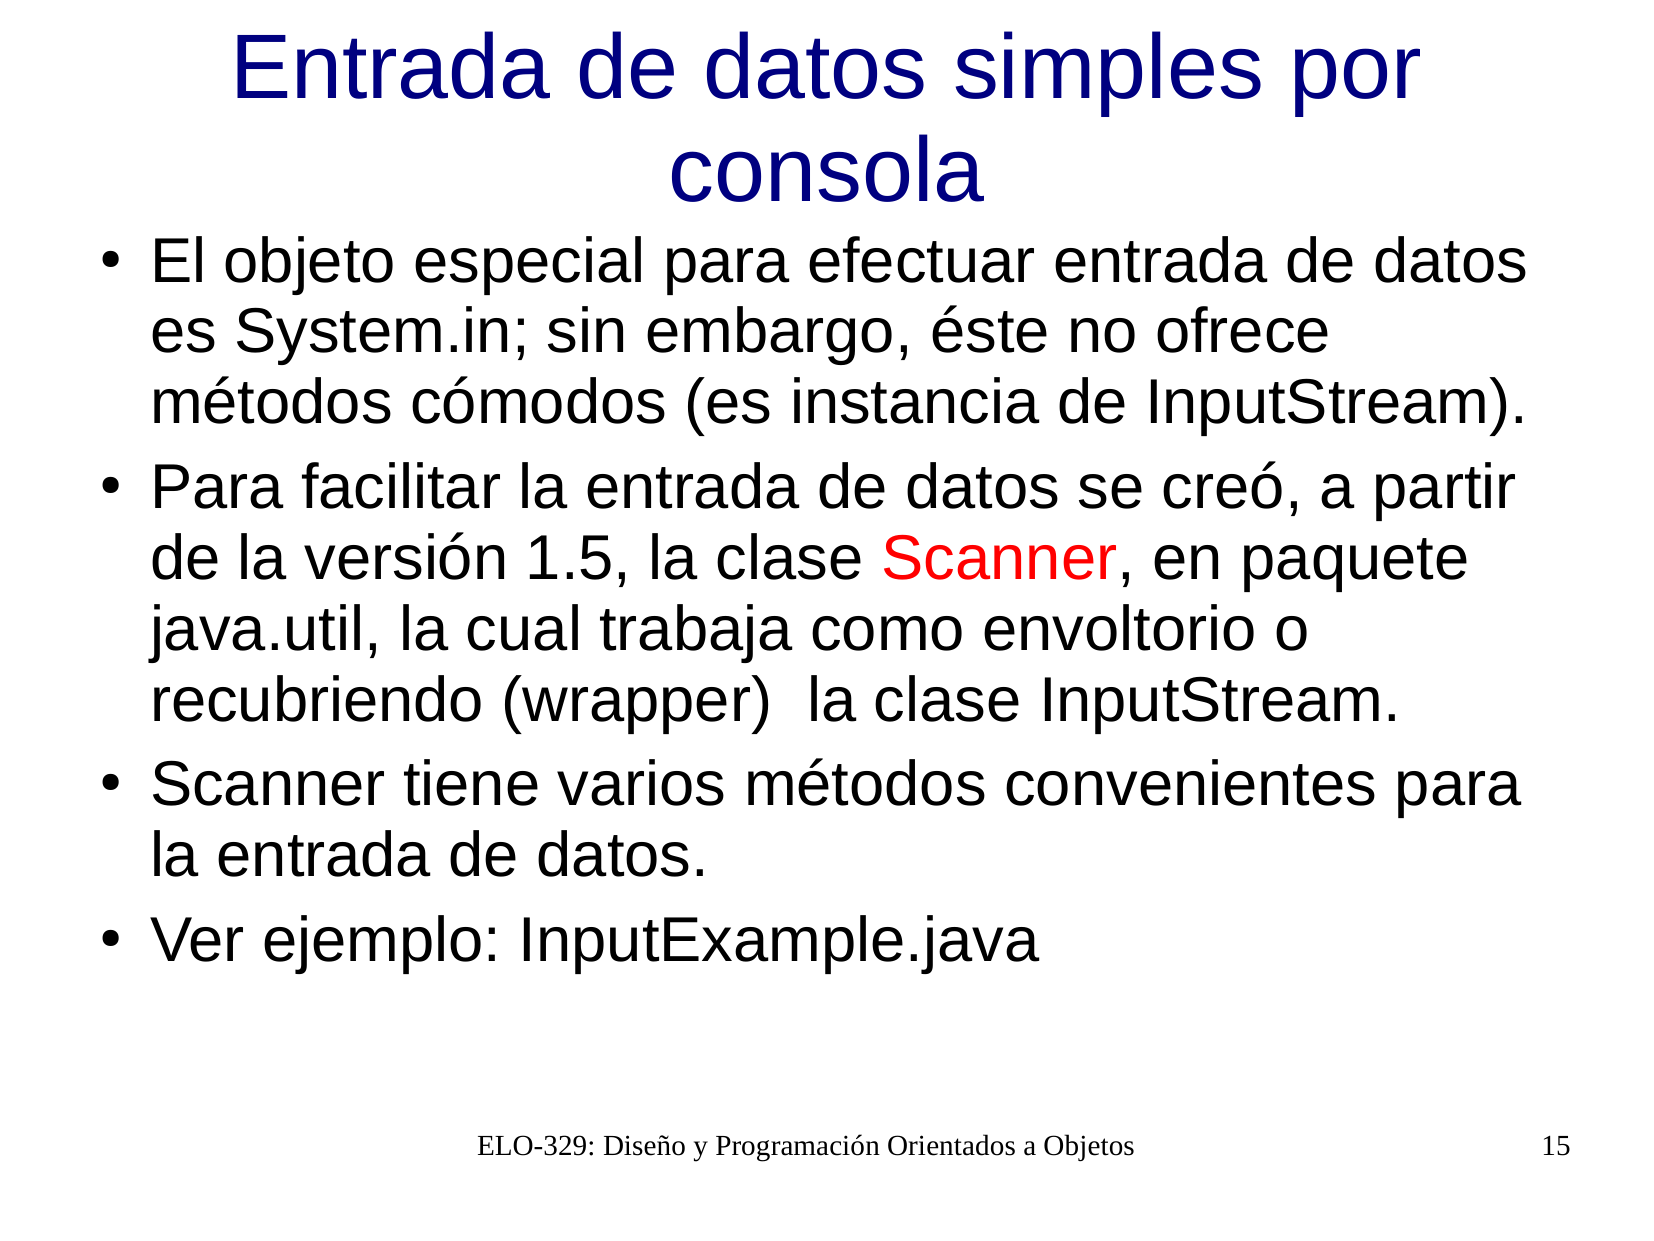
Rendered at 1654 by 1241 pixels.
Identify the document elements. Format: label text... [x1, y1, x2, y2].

title Entrada de datos simples por consola [82, 4, 1571, 225]
list El objeto especial para efectuar entrada de datos es System.in; sin embargo, éste no ofrece métodos cómodos (es instancia de InputStream). Para facilitar la entrada de datos se creó, a partir de la versión 1.5, la clase Scanner, en paquete java.util, la cual trabaja como envoltorio o recubriendo (wrapper) la clase InputStream. Scanner tiene varios métodos convenientes para la entrada de datos. Ver ejemplo: InputExample.java [82, 225, 1571, 1088]
